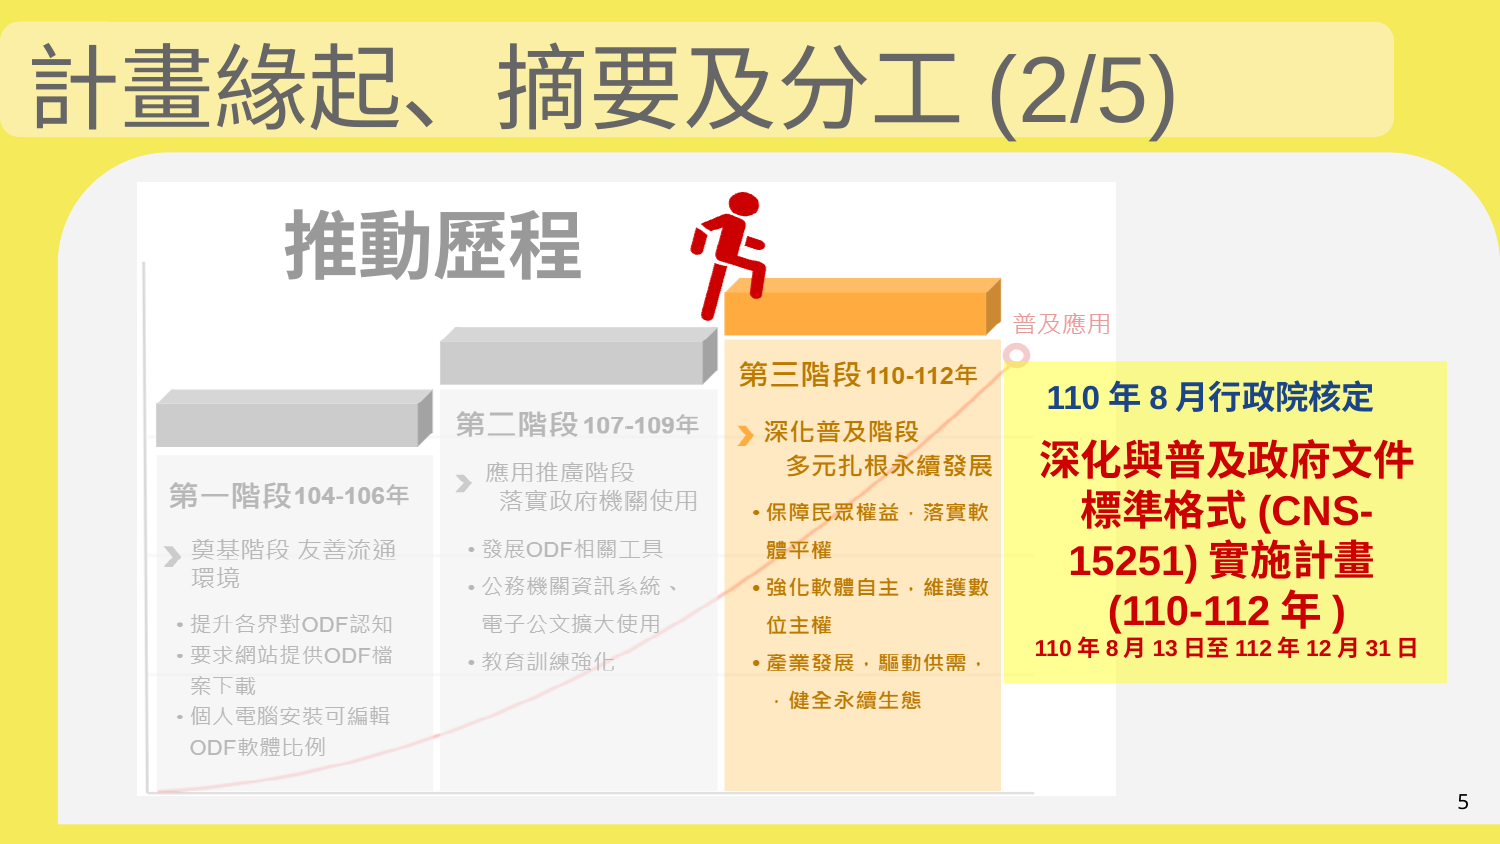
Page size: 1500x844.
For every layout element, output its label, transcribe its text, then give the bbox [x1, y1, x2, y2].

text_box [0, 23, 11, 136]
text_box [57, 154, 1500, 825]
text_box 深化與普及政府文件標準格式(CNS-15251)實施計畫(110-112年) 110年8月13日至112年12月31日 [1013, 418, 1441, 677]
picture [137, 182, 1116, 796]
slide_number <編號> [1394, 769, 1484, 834]
text_box 110年8月行政院核定 [1031, 361, 1395, 432]
text_box 推動歷程 [268, 183, 872, 304]
text_box 計畫緣起、摘要及分工(2/5) [11, 13, 1411, 157]
